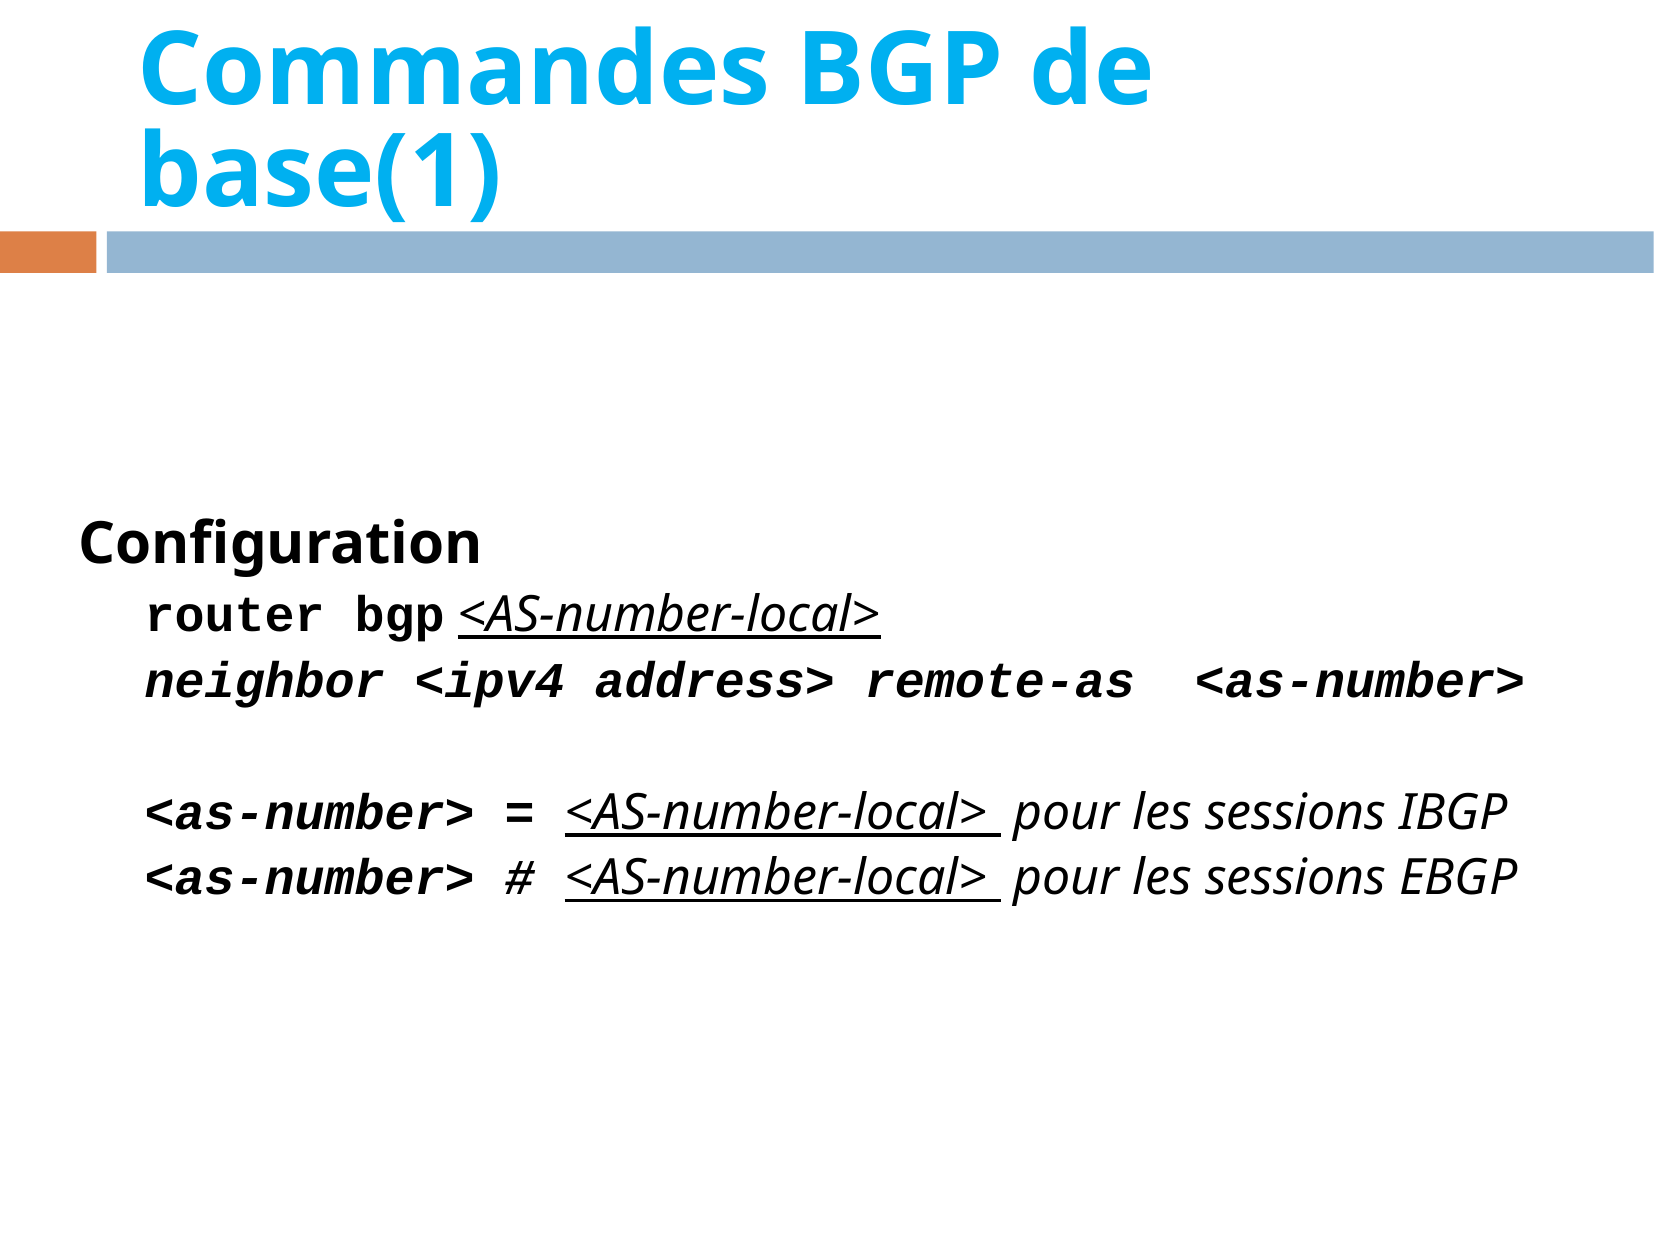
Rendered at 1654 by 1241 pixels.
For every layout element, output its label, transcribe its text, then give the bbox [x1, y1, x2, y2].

title Commandes BGP de base(1)‏ [124, 21, 1530, 197]
list Configuration router bgp <AS-number-local> neighbor <ipv4 address> remote-as <as-number> <as-number> = <AS-number-local> pour les sessions IBGP <as-number> # <AS-number-local> pour les sessions EBGP [65, 197, 1596, 1241]
